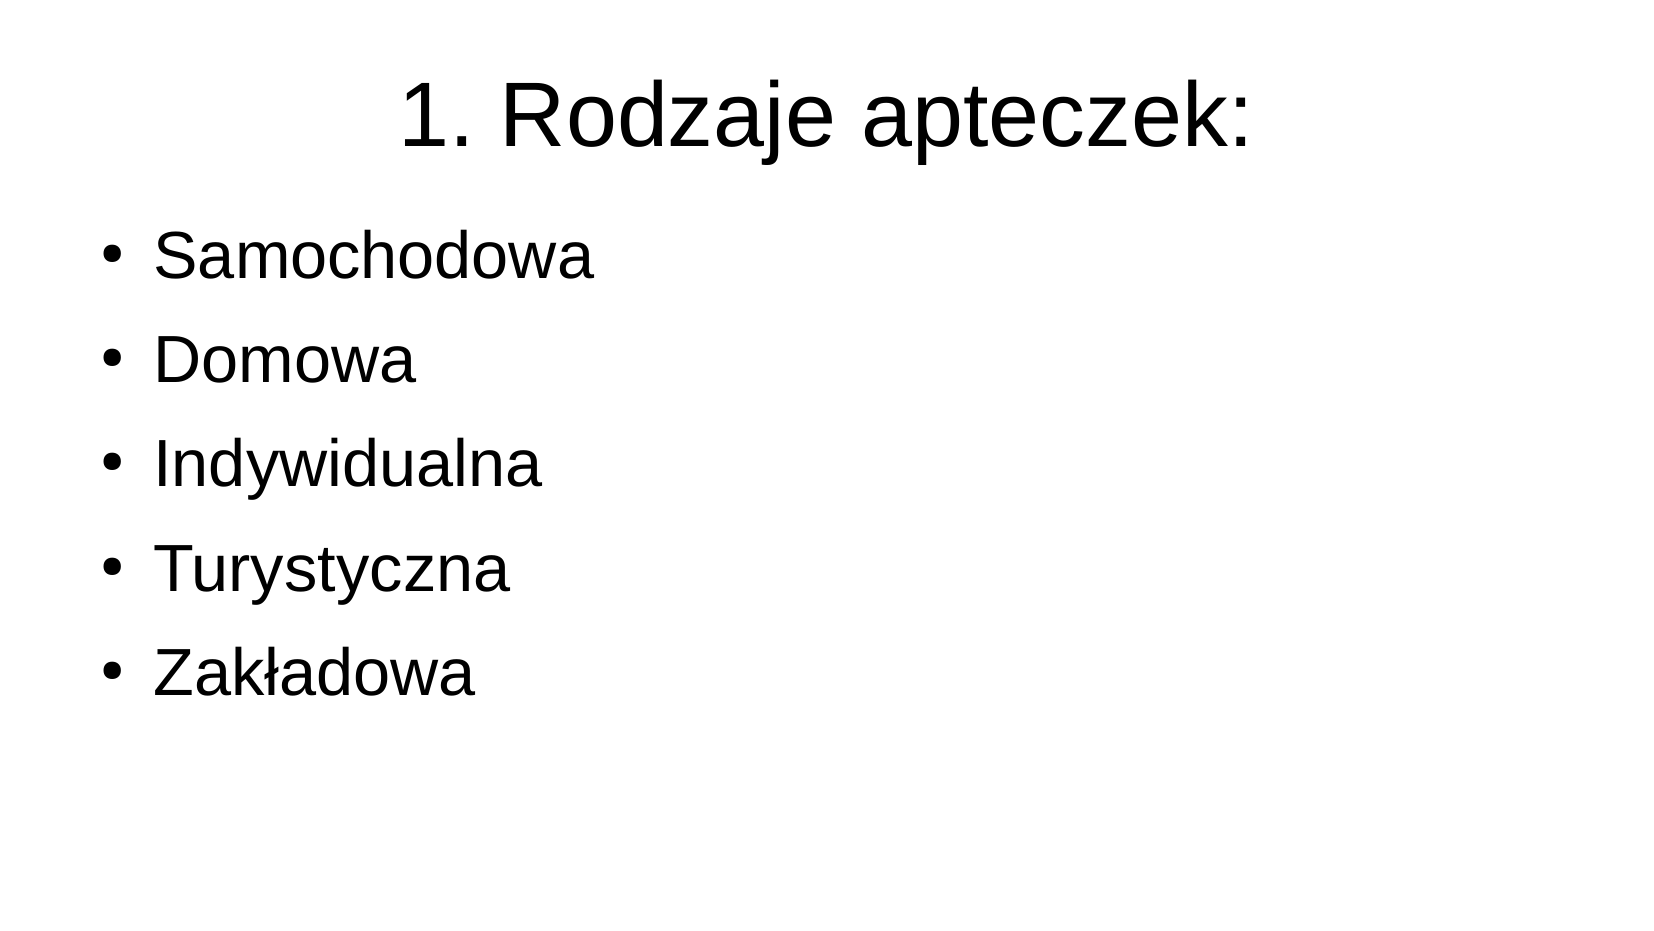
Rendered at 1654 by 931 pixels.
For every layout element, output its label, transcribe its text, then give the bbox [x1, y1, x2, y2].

list Samochodowa Domowa Indywidualna Turystyczna Zakładowa [82, 217, 1571, 758]
title 1. Rodzaje apteczek: [82, 37, 1571, 193]
